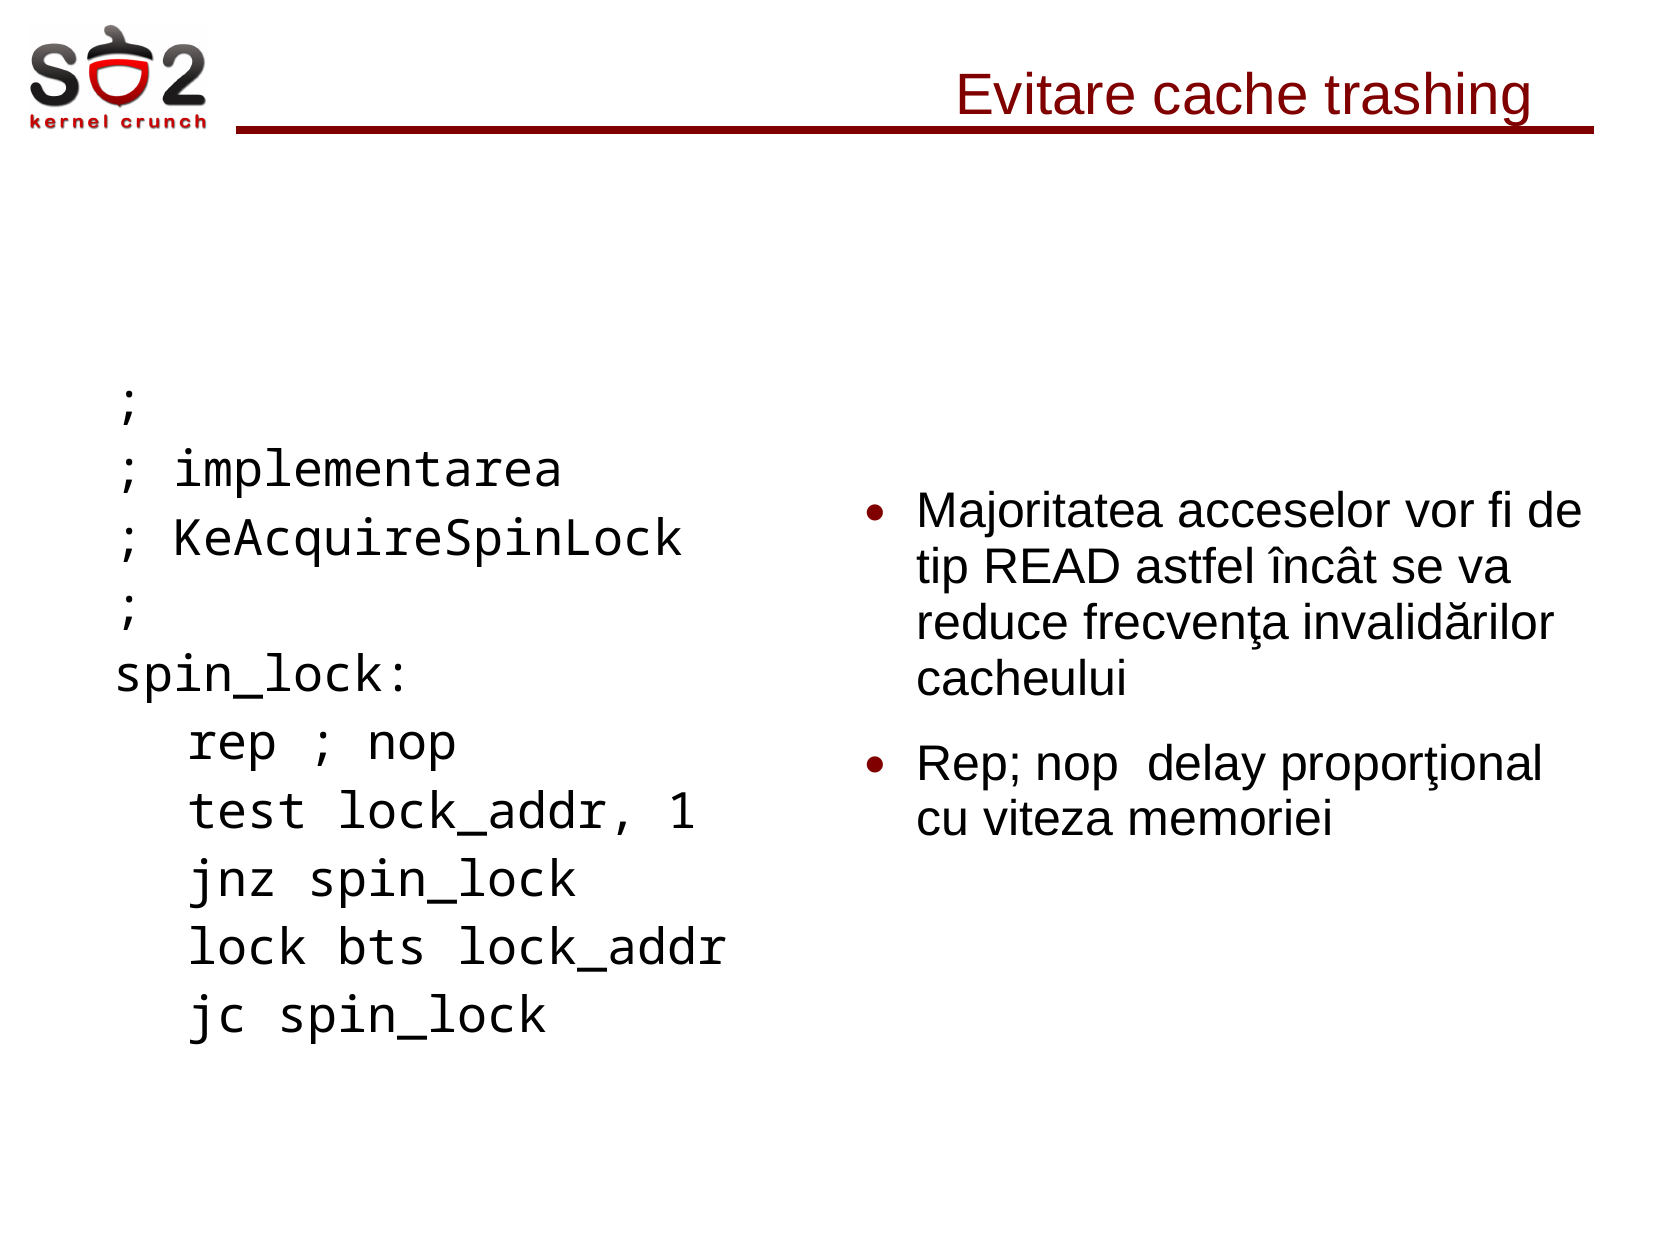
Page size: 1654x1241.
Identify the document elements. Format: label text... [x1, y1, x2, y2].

text_box ; ; implementarea ; KeAcquireSpinLock ; spin_lock: rep ; nop test lock_addr, 1 jnz spin_lock lock bts lock_addr jc spin_lock [98, 357, 750, 1081]
picture [29, 23, 121, 130]
list Majoritatea acceselor vor fi de tip READ astfel încât se va reduce frecvenţa invalidărilor cacheului Rep; nop delay proporţional cu viteza memoriei [845, 177, 1596, 1152]
title Evitare cache trashing [121, 11, 1534, 178]
